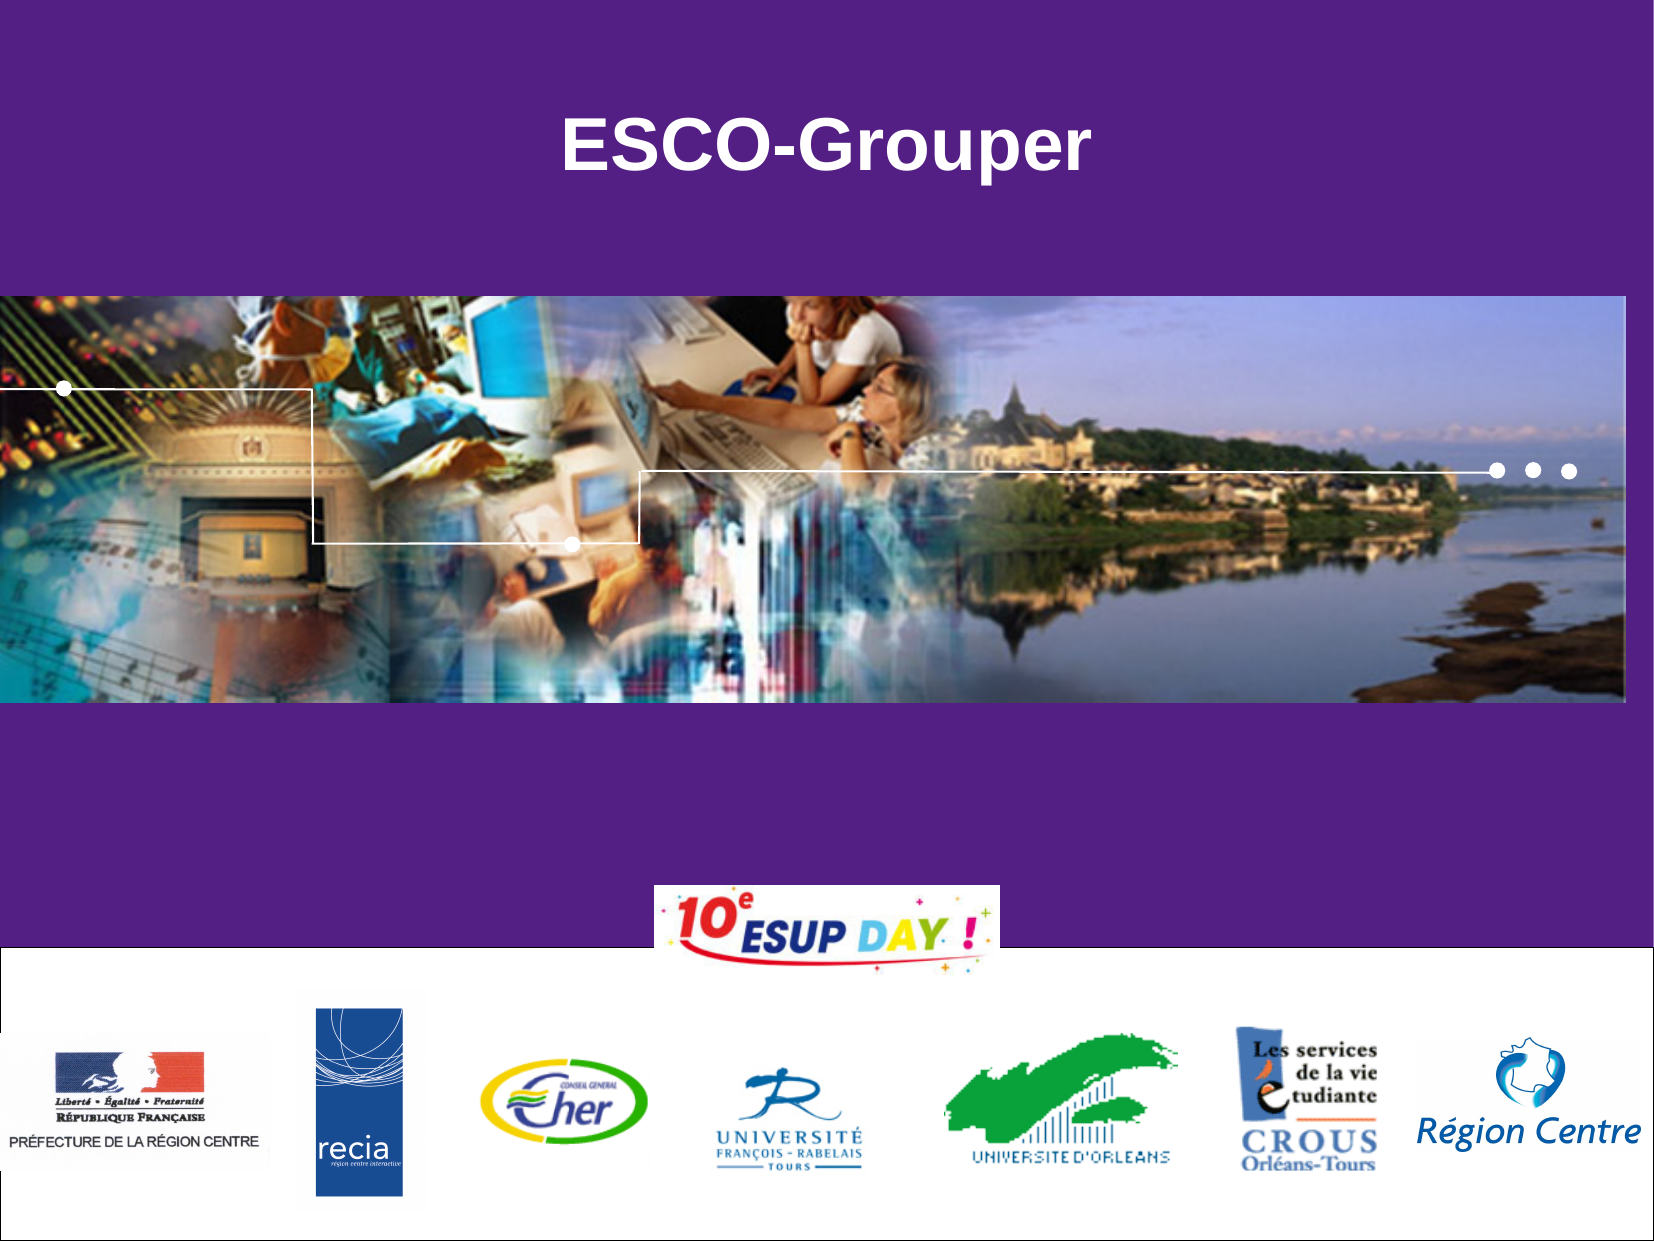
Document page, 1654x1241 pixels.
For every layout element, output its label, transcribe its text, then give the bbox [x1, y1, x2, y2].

picture [473, 1040, 650, 1182]
picture [654, 885, 1000, 975]
picture [0, 1033, 270, 1171]
picture [1417, 1037, 1641, 1152]
picture [295, 989, 426, 1211]
picture [708, 1056, 870, 1182]
picture [944, 1033, 1178, 1169]
title ESCO-Grouper [0, 0, 1654, 289]
picture [0, 296, 1626, 703]
picture [1230, 1024, 1388, 1182]
